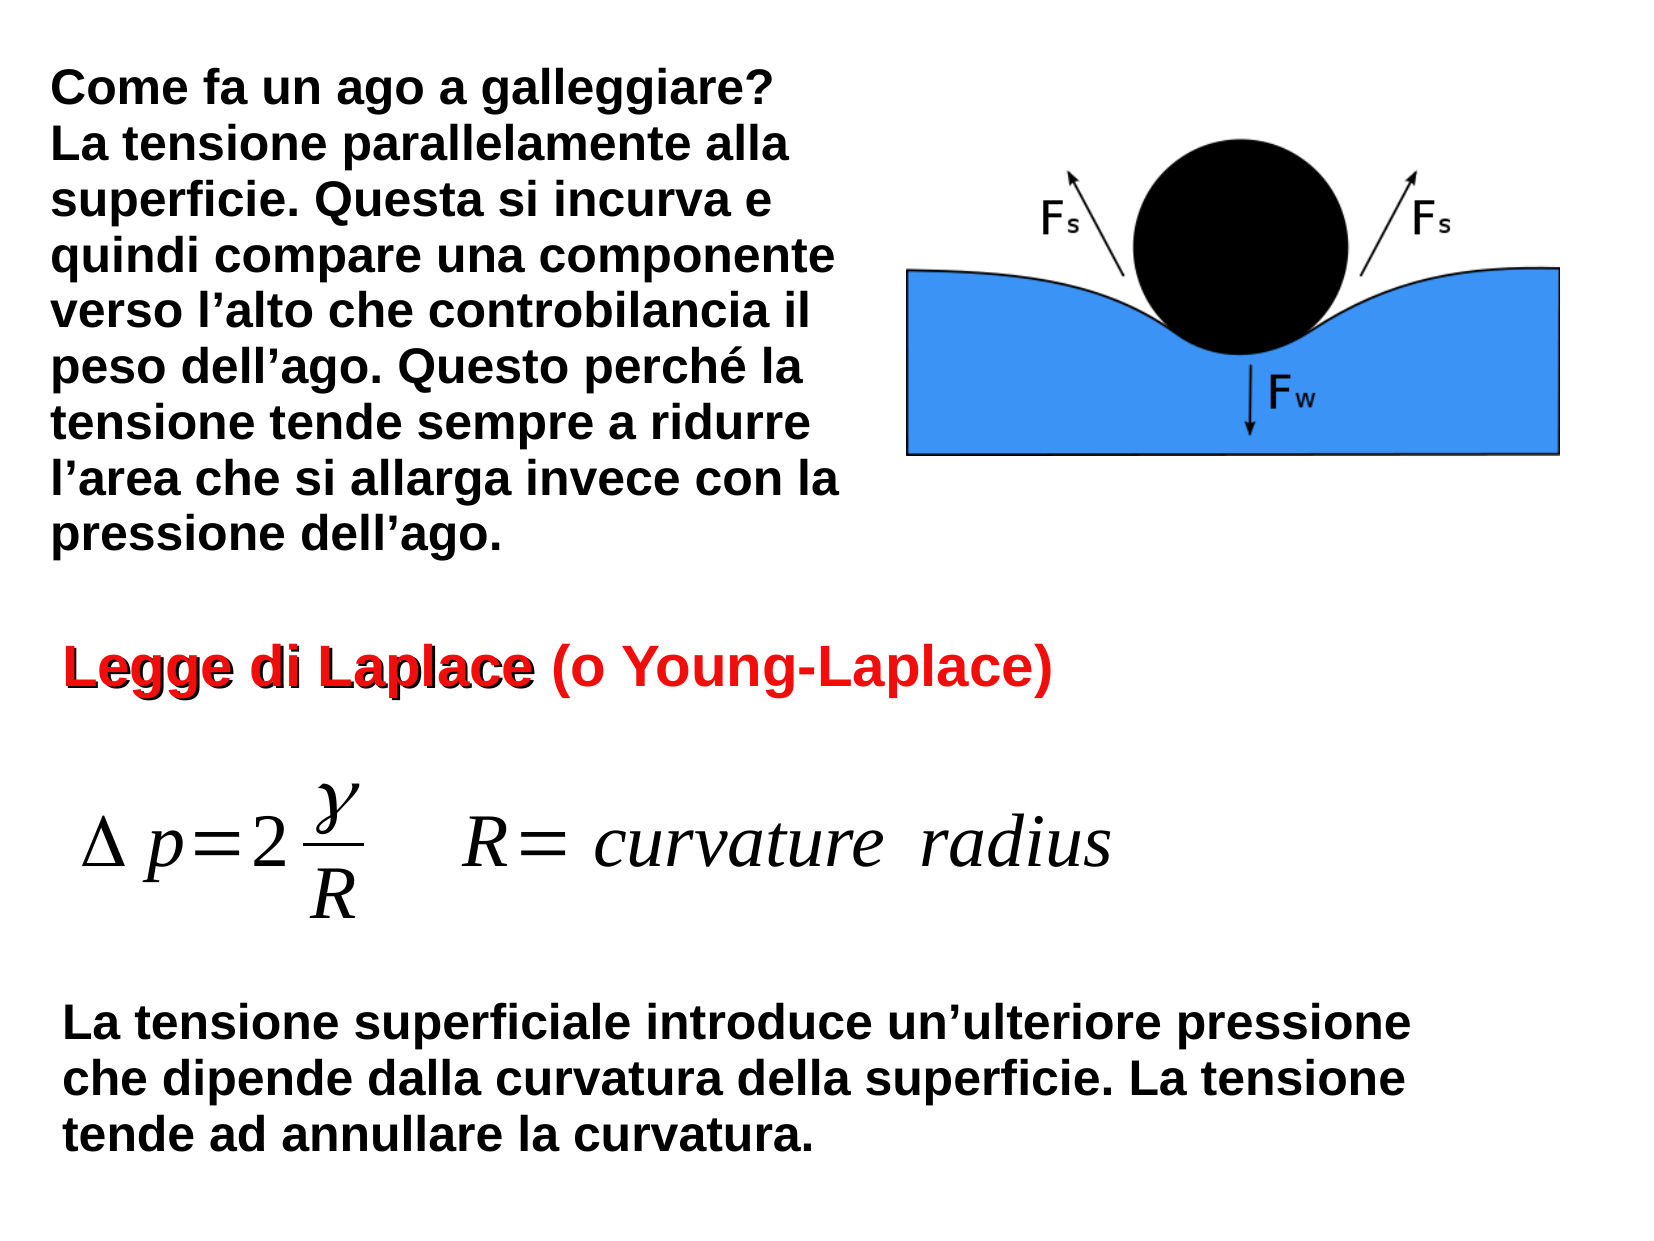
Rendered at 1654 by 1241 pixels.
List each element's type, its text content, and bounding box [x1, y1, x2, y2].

picture [906, 127, 1560, 456]
text_box La tensione superficiale introduce un’ulteriore pressione che dipende dalla curvatura della superficie. La tensione tende ad annullare la curvatura. [47, 987, 1524, 1170]
text_box Legge di Laplace (o Young-Laplace) [47, 625, 1501, 706]
text_box Come fa un ago a galleggiare? La tensione parallelamente alla superficie. Questa si incurva e quindi compare una componente verso l’alto che controbilancia il peso dell’ago. Questo perché la tensione tende sempre a ridurre l’area che si allarga invece con la pressione dell’ago. [35, 52, 863, 681]
chart [60, 779, 1134, 935]
